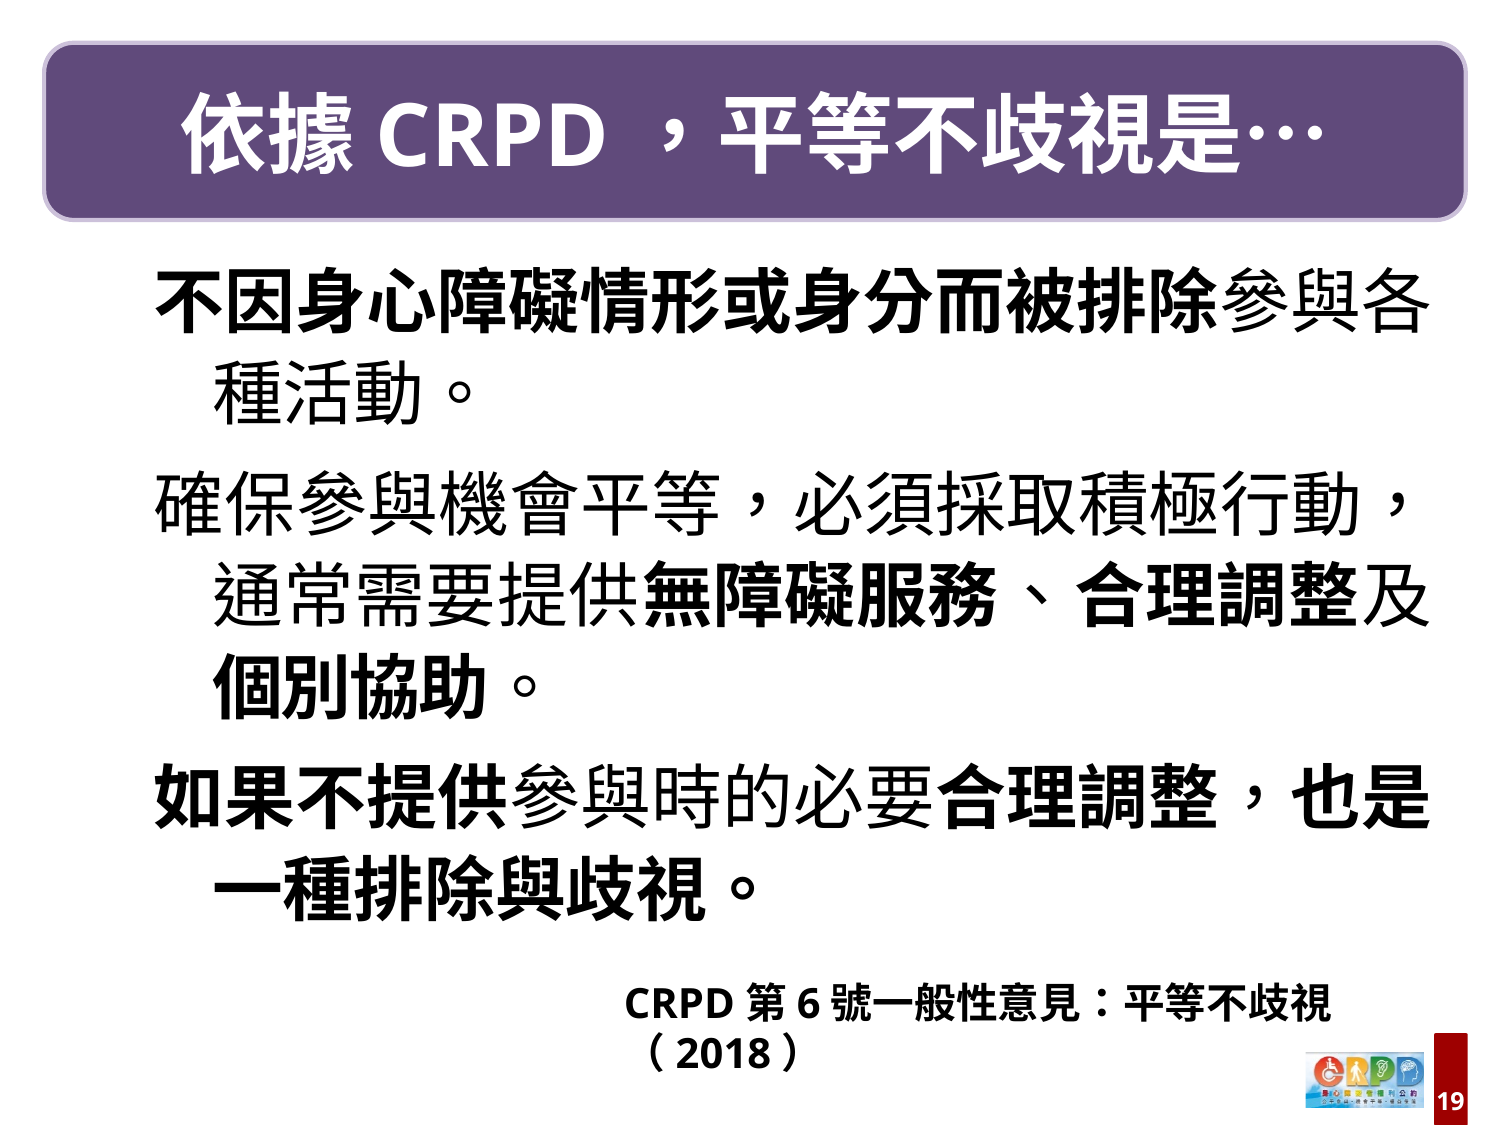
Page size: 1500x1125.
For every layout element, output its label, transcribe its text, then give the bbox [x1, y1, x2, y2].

text_box 依據CRPD，平等不歧視是… [44, 42, 1466, 220]
text_box 不因身心障礙情形或身分而被排除參與各種活動。 確保參與機會平等，必須採取積極行動，通常需要提供無障礙服務、合理調整及個別協助。 如果不提供參與時的必要合理調整，也是一種排除與歧視。 [80, 242, 1448, 928]
text_box CRPD第6號一般性意見：平等不歧視（2018） [609, 969, 1448, 1084]
text_box 19 [1416, 1076, 1485, 1125]
